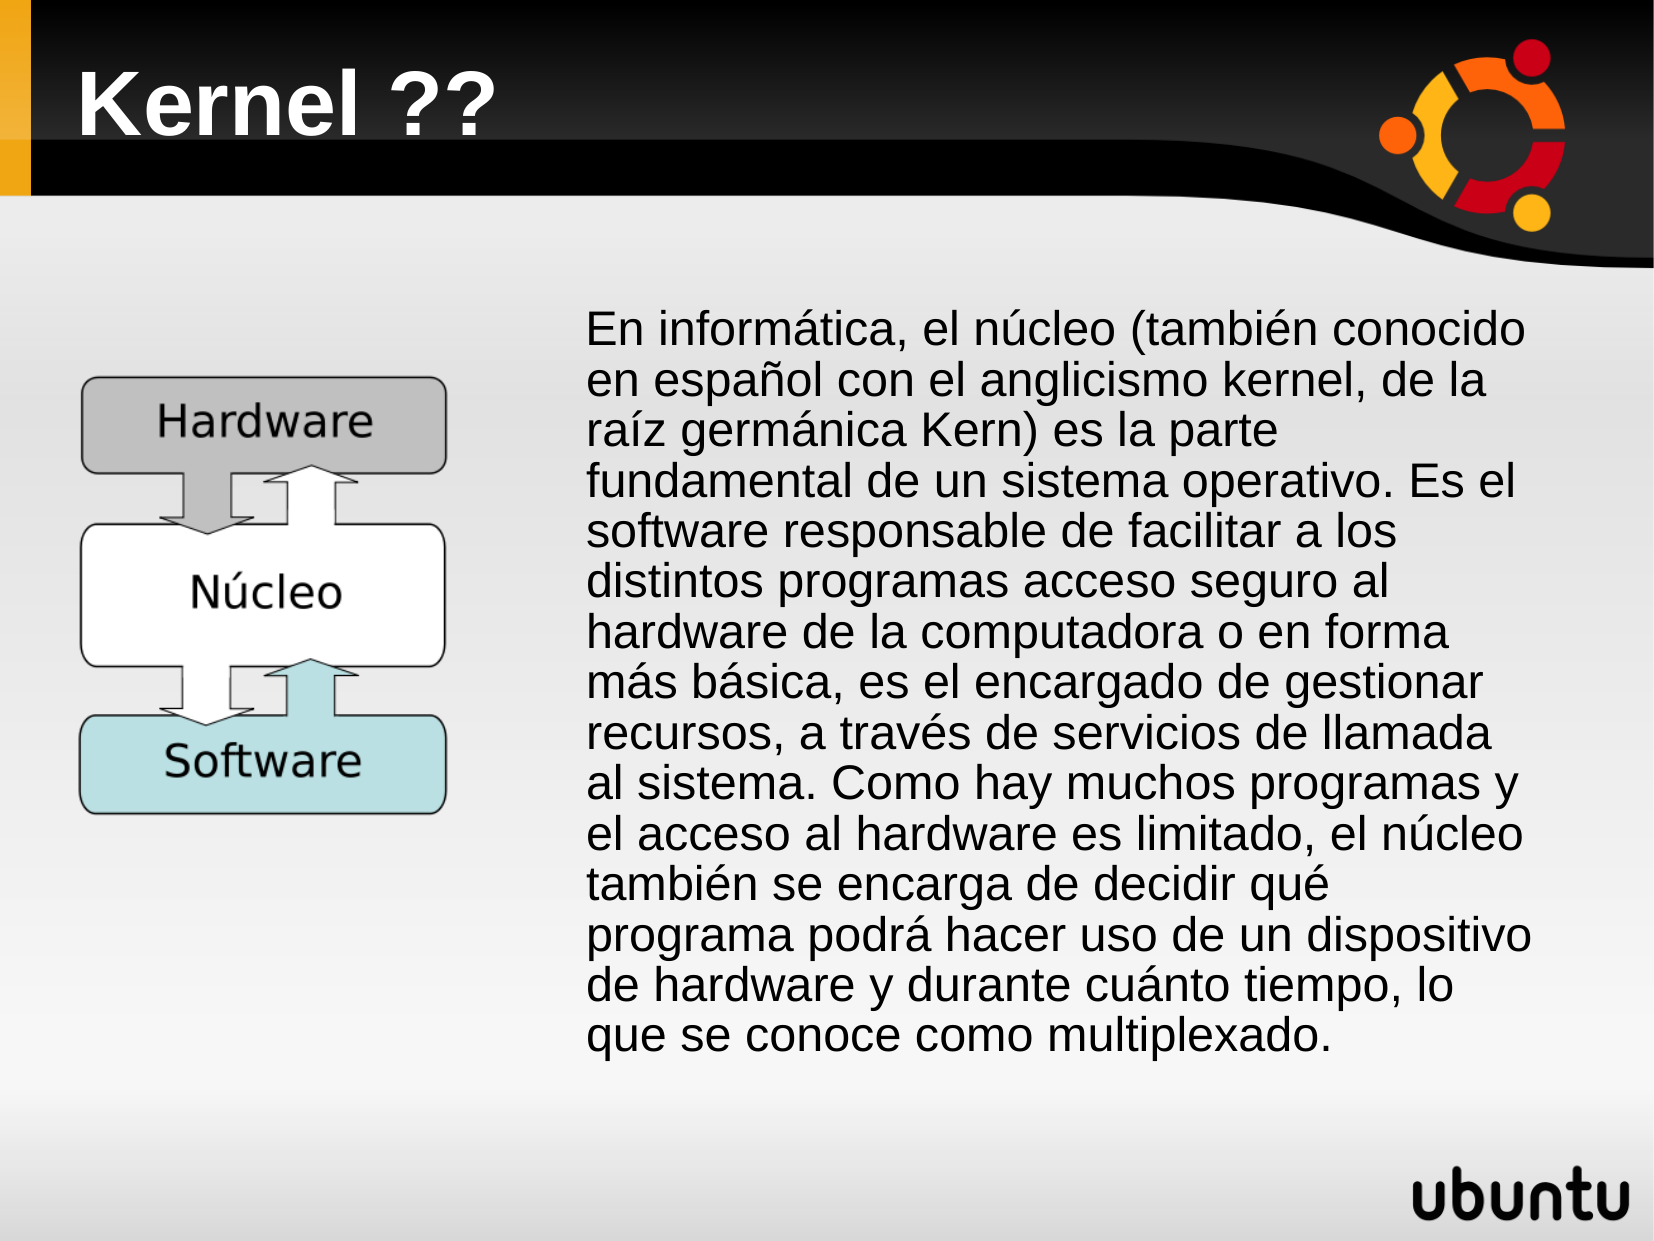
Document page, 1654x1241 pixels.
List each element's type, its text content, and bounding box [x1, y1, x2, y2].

title Kernel ?? [76, 7, 1565, 200]
list En informática, el núcleo (también conocido en español con el anglicismo kernel, de la raíz germánica Kern) es la parte fundamental de un sistema operativo. Es el software responsable de facilitar a los distintos programas acceso seguro al hardware de la computadora o en forma más básica, es el encargado de gestionar recursos, a través de servicios de llamada al sistema. Como hay muchos programas y el acceso al hardware es limitado, el núcleo también se encarga de decidir qué programa podrá hacer uso de un dispositivo de hardware y durante cuánto tiempo, lo que se conoce como multiplexado. [531, 302, 1542, 1106]
picture [0, 0, 1654, 1241]
